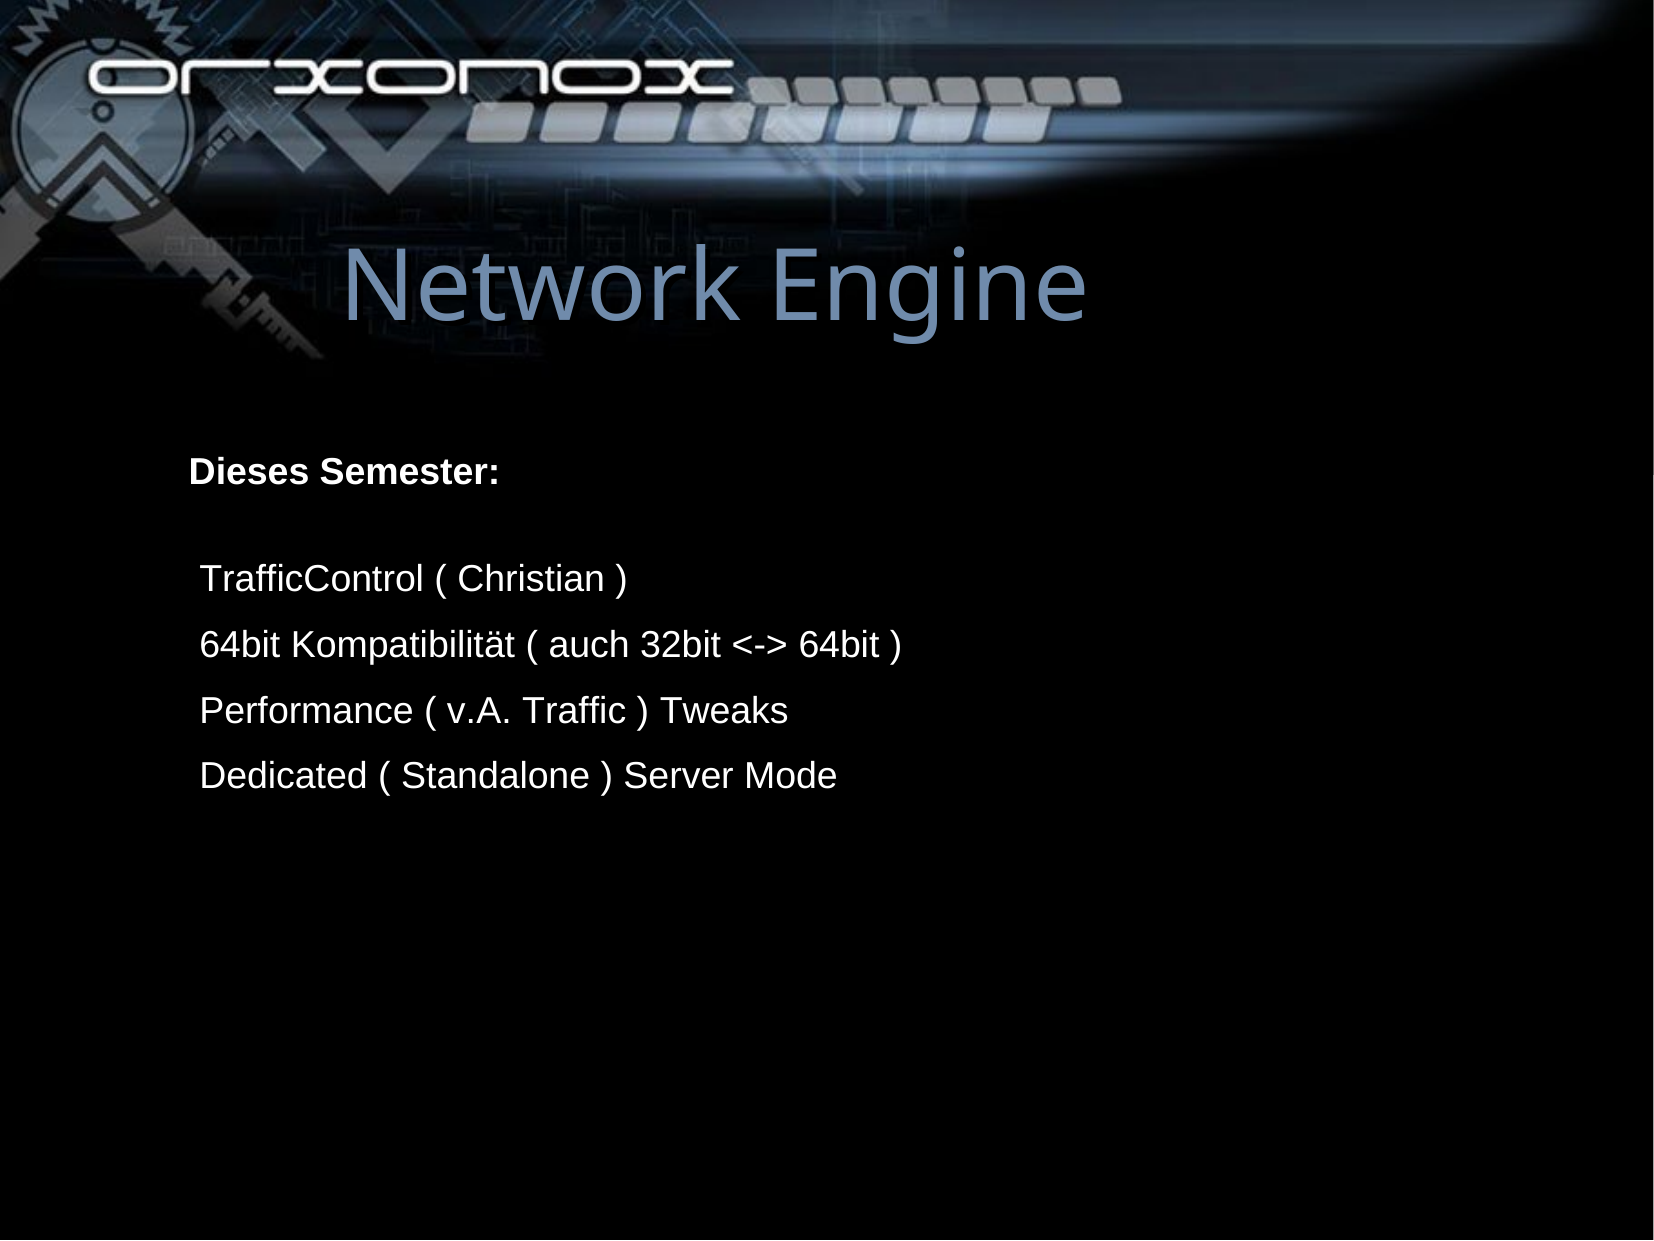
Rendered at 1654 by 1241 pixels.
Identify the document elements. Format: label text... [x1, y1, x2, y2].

text_box Network Engine [324, 205, 1300, 337]
text_box Dieses Semester: TrafficControl ( Christian ) 64bit Kompatibilität ( auch 32bit <-> 64bit ) Performance ( v.A. Traffic ) Tweaks Dedicated ( Standalone ) Server Mode [174, 442, 1536, 1152]
picture [0, 0, 1654, 475]
